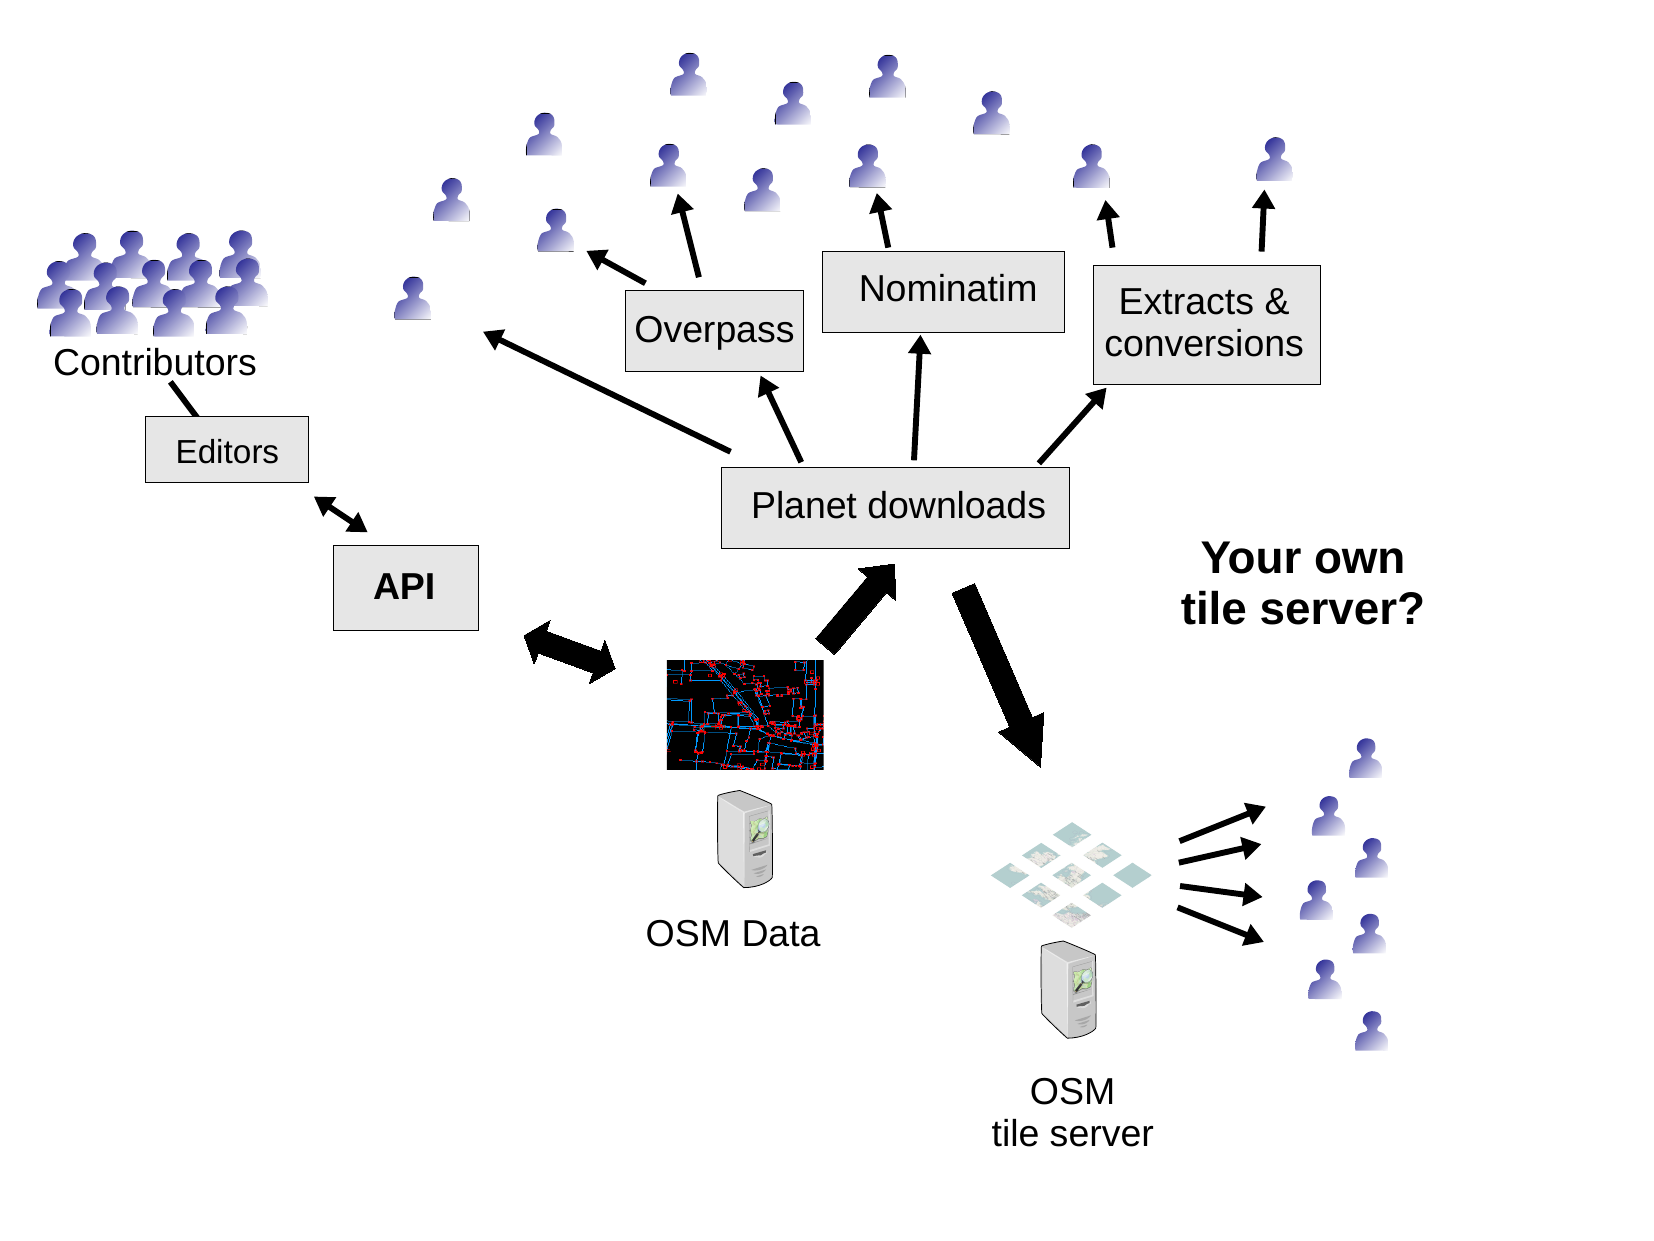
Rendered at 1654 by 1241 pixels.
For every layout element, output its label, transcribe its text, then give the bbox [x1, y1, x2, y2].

text_box [1256, 137, 1293, 181]
text_box [815, 615, 868, 655]
text_box [37, 230, 268, 337]
text_box [721, 467, 1070, 549]
text_box [537, 208, 574, 252]
list OSM Data [619, 912, 847, 1056]
picture [989, 819, 1155, 933]
list Contributors [51, 341, 259, 423]
text_box [1311, 796, 1346, 836]
text_box [774, 81, 811, 125]
text_box [1299, 880, 1333, 920]
list Nominatim [839, 267, 1057, 398]
text_box [670, 52, 707, 96]
text_box [145, 416, 309, 483]
list Overpass [614, 308, 815, 374]
text_box [744, 168, 781, 212]
picture [716, 789, 774, 889]
text_box [1349, 738, 1383, 778]
list Your own tile server? [1175, 531, 1431, 662]
text_box [394, 276, 431, 320]
text_box [1352, 913, 1386, 954]
text_box [822, 251, 1065, 333]
list Extracts & conversions [1095, 280, 1313, 365]
text_box [1355, 1011, 1389, 1051]
text_box [869, 54, 906, 98]
list Editors [146, 434, 309, 488]
text_box [433, 178, 470, 222]
text_box [650, 143, 687, 187]
text_box [1355, 838, 1389, 878]
text_box [1093, 265, 1321, 385]
text_box [625, 290, 804, 308]
text_box [333, 545, 479, 631]
list Planet downloads [744, 484, 1054, 615]
text_box [524, 620, 616, 684]
text_box [973, 91, 1010, 135]
text_box [952, 583, 1044, 768]
picture [1040, 939, 1098, 1040]
text_box [1308, 959, 1342, 1000]
list API [351, 565, 458, 617]
text_box [525, 112, 563, 156]
picture [666, 660, 824, 770]
list OSM tile server [973, 1070, 1173, 1213]
text_box [849, 144, 886, 188]
text_box [1073, 144, 1110, 188]
